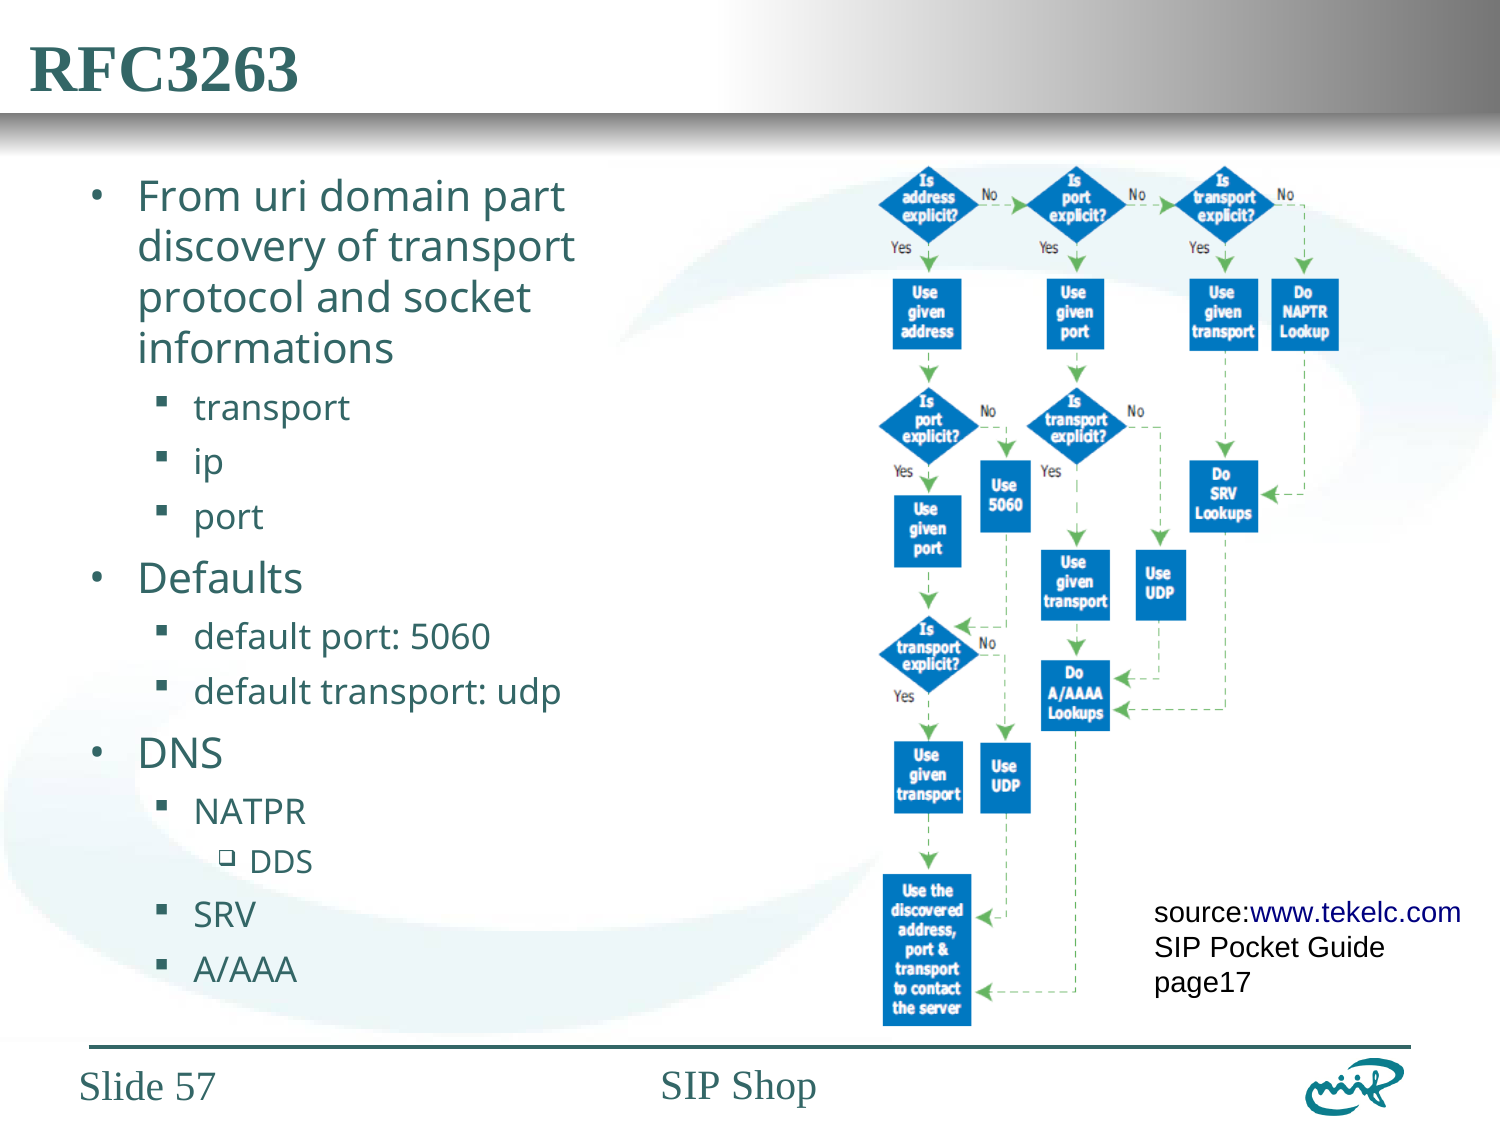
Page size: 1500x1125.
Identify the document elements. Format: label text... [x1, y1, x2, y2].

picture [0, 157, 1500, 1046]
text_box source:www.tekelc.com SIP Pocket Guide page17 [1139, 885, 1477, 1006]
picture [1305, 1058, 1404, 1116]
list From uri domain part discovery of transport protocol and socket informations transport ip port Defaults default port: 5060 default transport: udp DNS NATPR DDS SRV A/AAA [75, 160, 734, 1004]
title RFC3263 [14, 8, 1365, 122]
